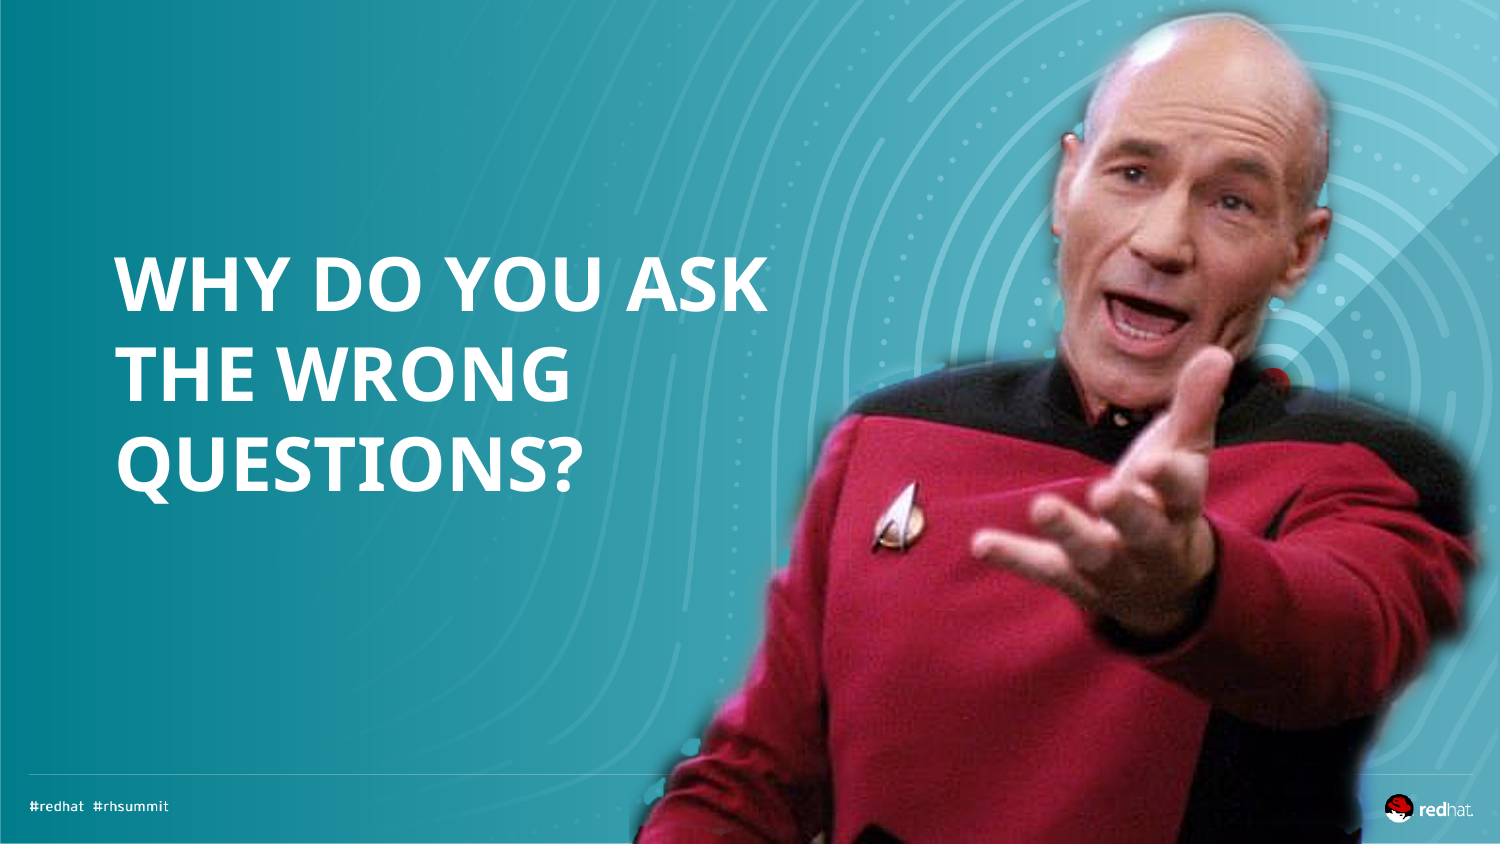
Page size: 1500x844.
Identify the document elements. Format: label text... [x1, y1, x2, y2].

text_box WHY DO YOU ASK THE WRONG QUESTIONS? [99, 222, 629, 521]
picture [0, 0, 1500, 844]
